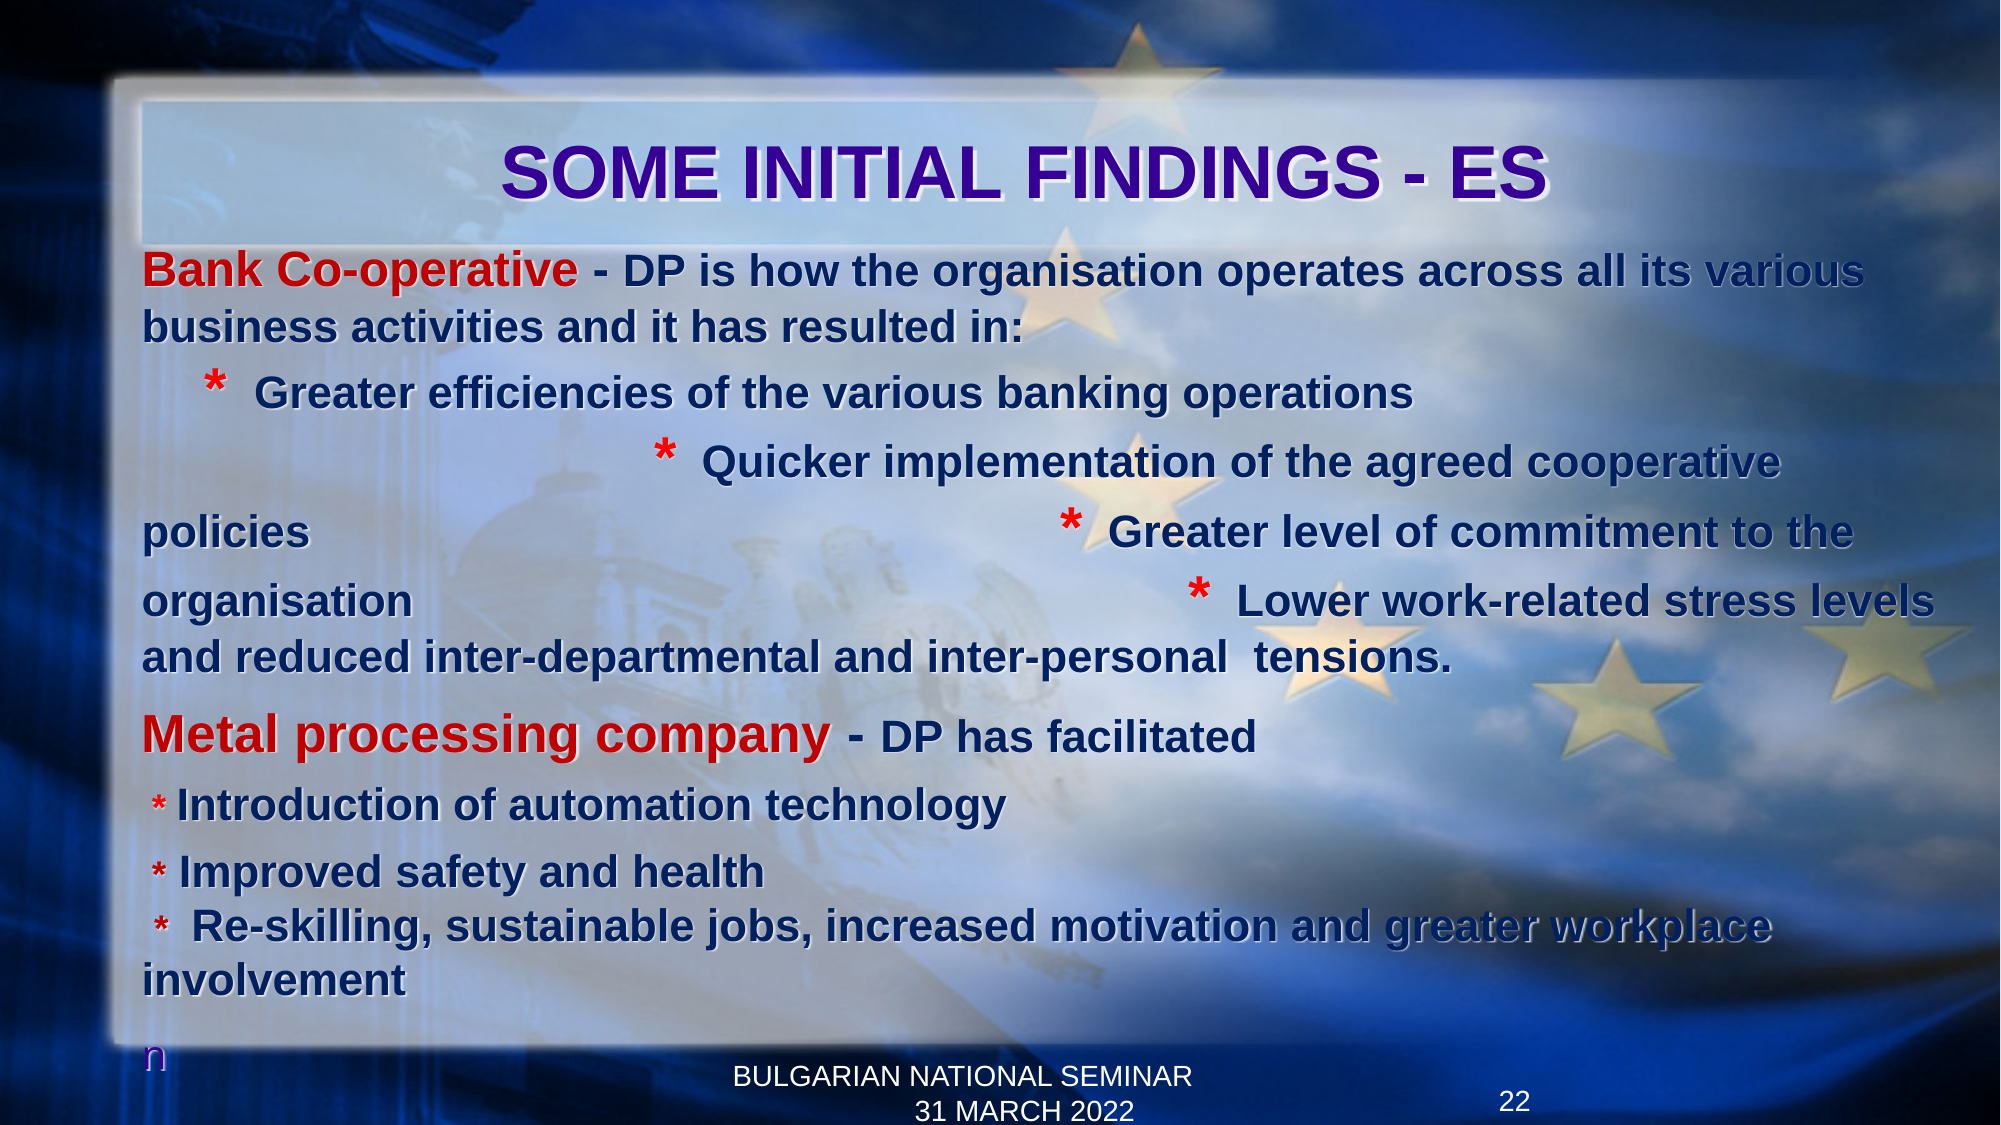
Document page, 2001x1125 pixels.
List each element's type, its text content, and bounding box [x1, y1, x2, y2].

title SOME INITIAL FINDINGS - ES [150, 87, 1900, 229]
text_box [1483, 1050, 1901, 1125]
list Bank Co-operative - DP is how the organisation operates across all its various business activities and it has resulted in: * Greater efficiencies of the various banking operations * Quicker implementation of the agreed cooperative policies * Greater level of commitment to the organisation * Lower work-related stress levels and reduced inter-departmental and inter-personal tensions. Metal processing company - DP has facilitated * Introduction of automation technology * Improved safety and health * Re-skilling, sustainable jobs, increased motivation and greater workplace involvement [126, 229, 1961, 1038]
text_box BULGARIAN NATIONAL SEMINAR 31 MARCH 2022 [708, 1050, 1342, 1125]
